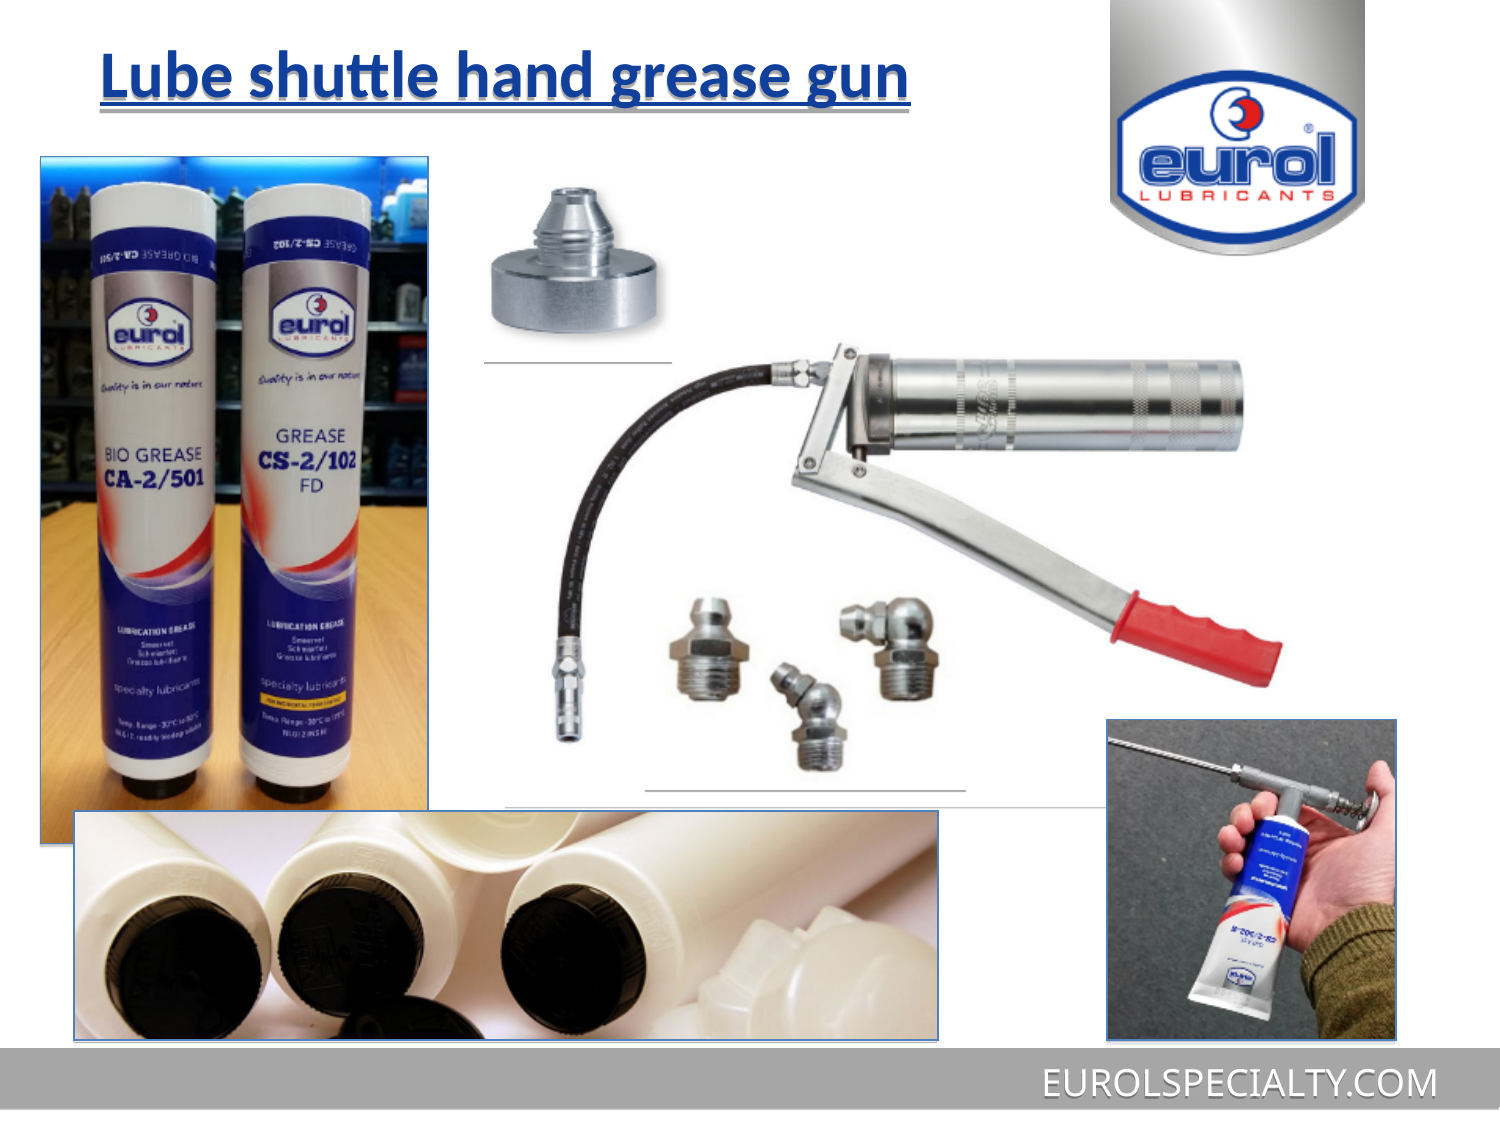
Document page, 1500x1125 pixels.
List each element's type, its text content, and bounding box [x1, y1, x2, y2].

picture [484, 172, 1317, 807]
text_box Lube shuttle hand grease gun [100, 30, 1058, 141]
picture [1107, 720, 1396, 1040]
picture [41, 157, 428, 843]
picture [74, 811, 938, 1040]
